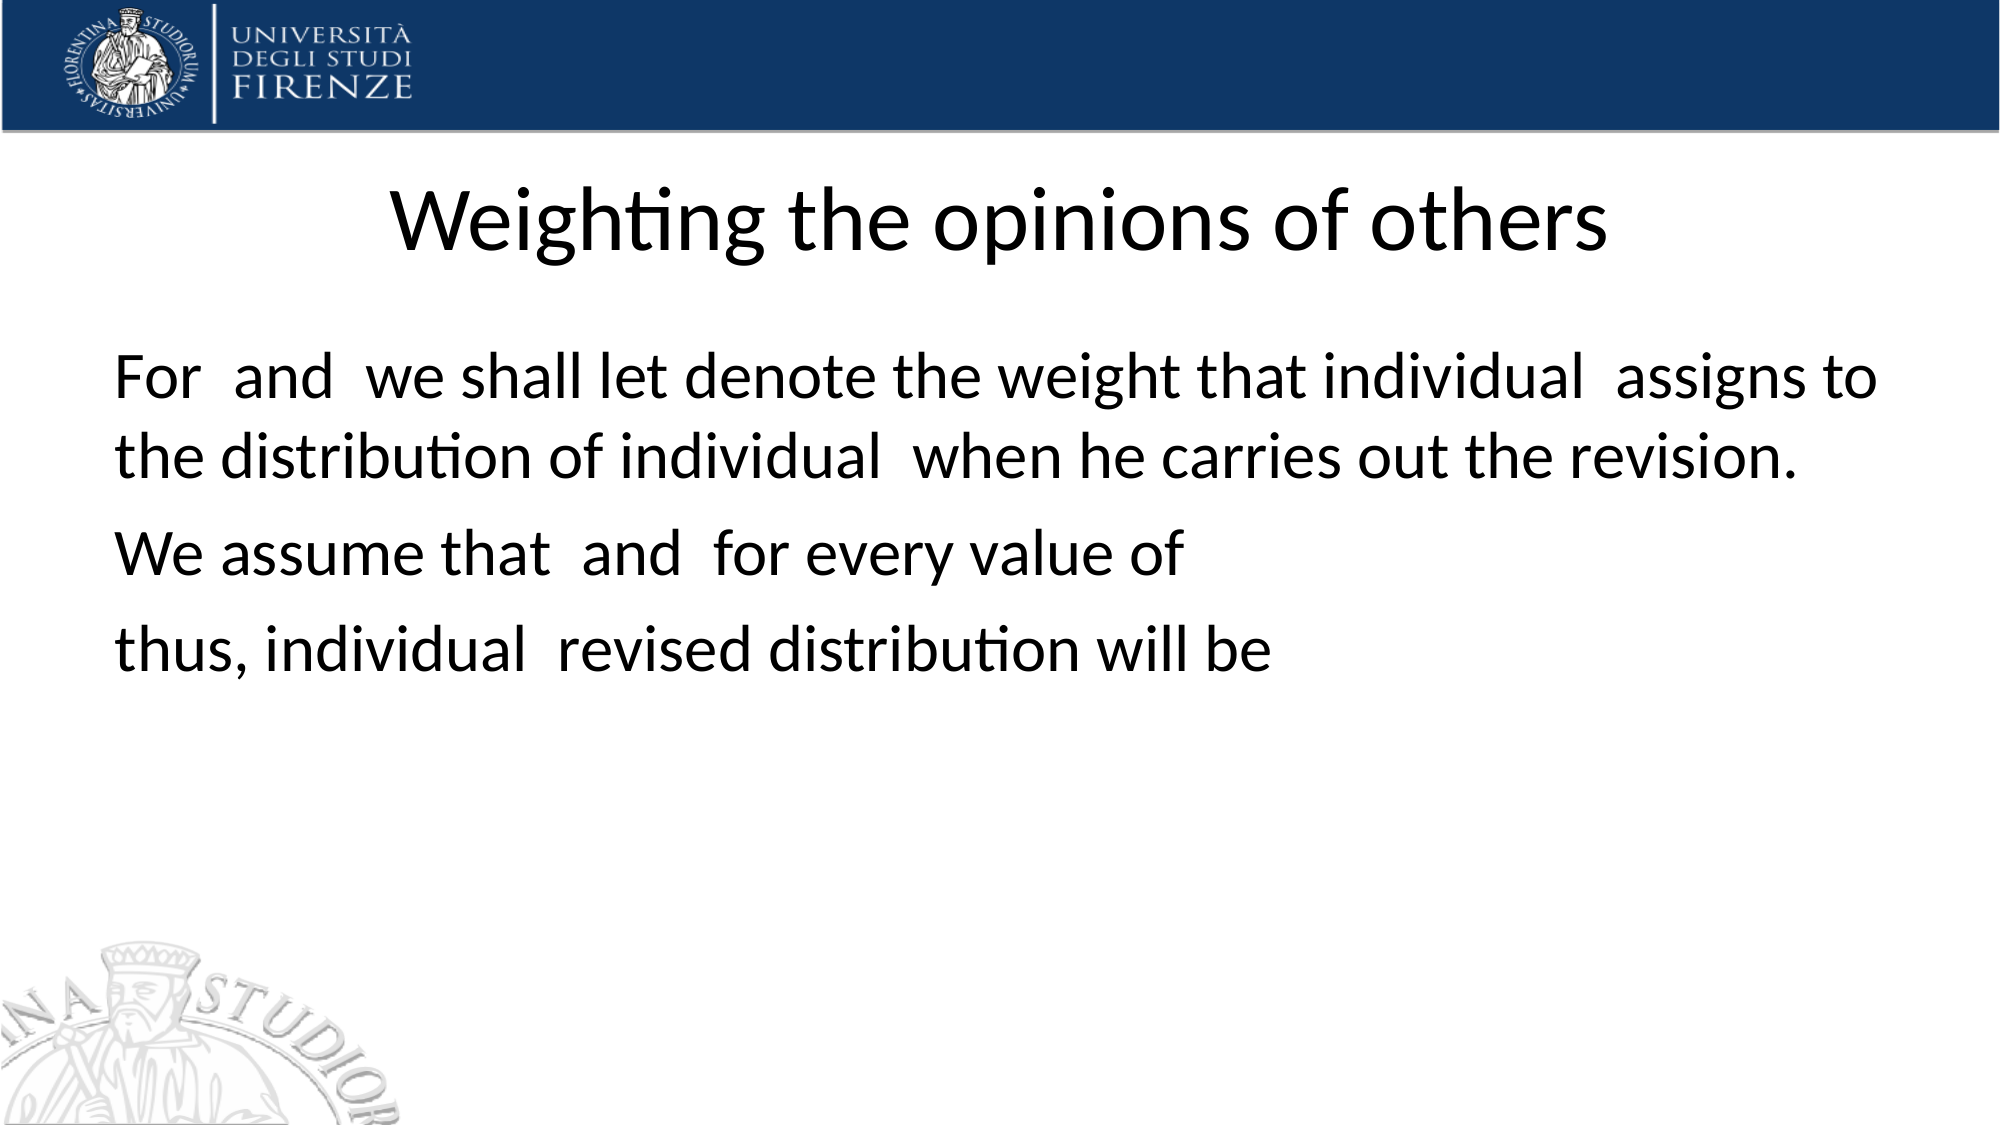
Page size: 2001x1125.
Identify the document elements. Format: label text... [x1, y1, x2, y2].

list For and we shall let denote the weight that individual assigns to the distribution of individual when he carries out the revision. We assume that and for every value of thus, individual revised distribution will be [99, 324, 1900, 1005]
title Weighting the opinions of others [99, 120, 1900, 308]
